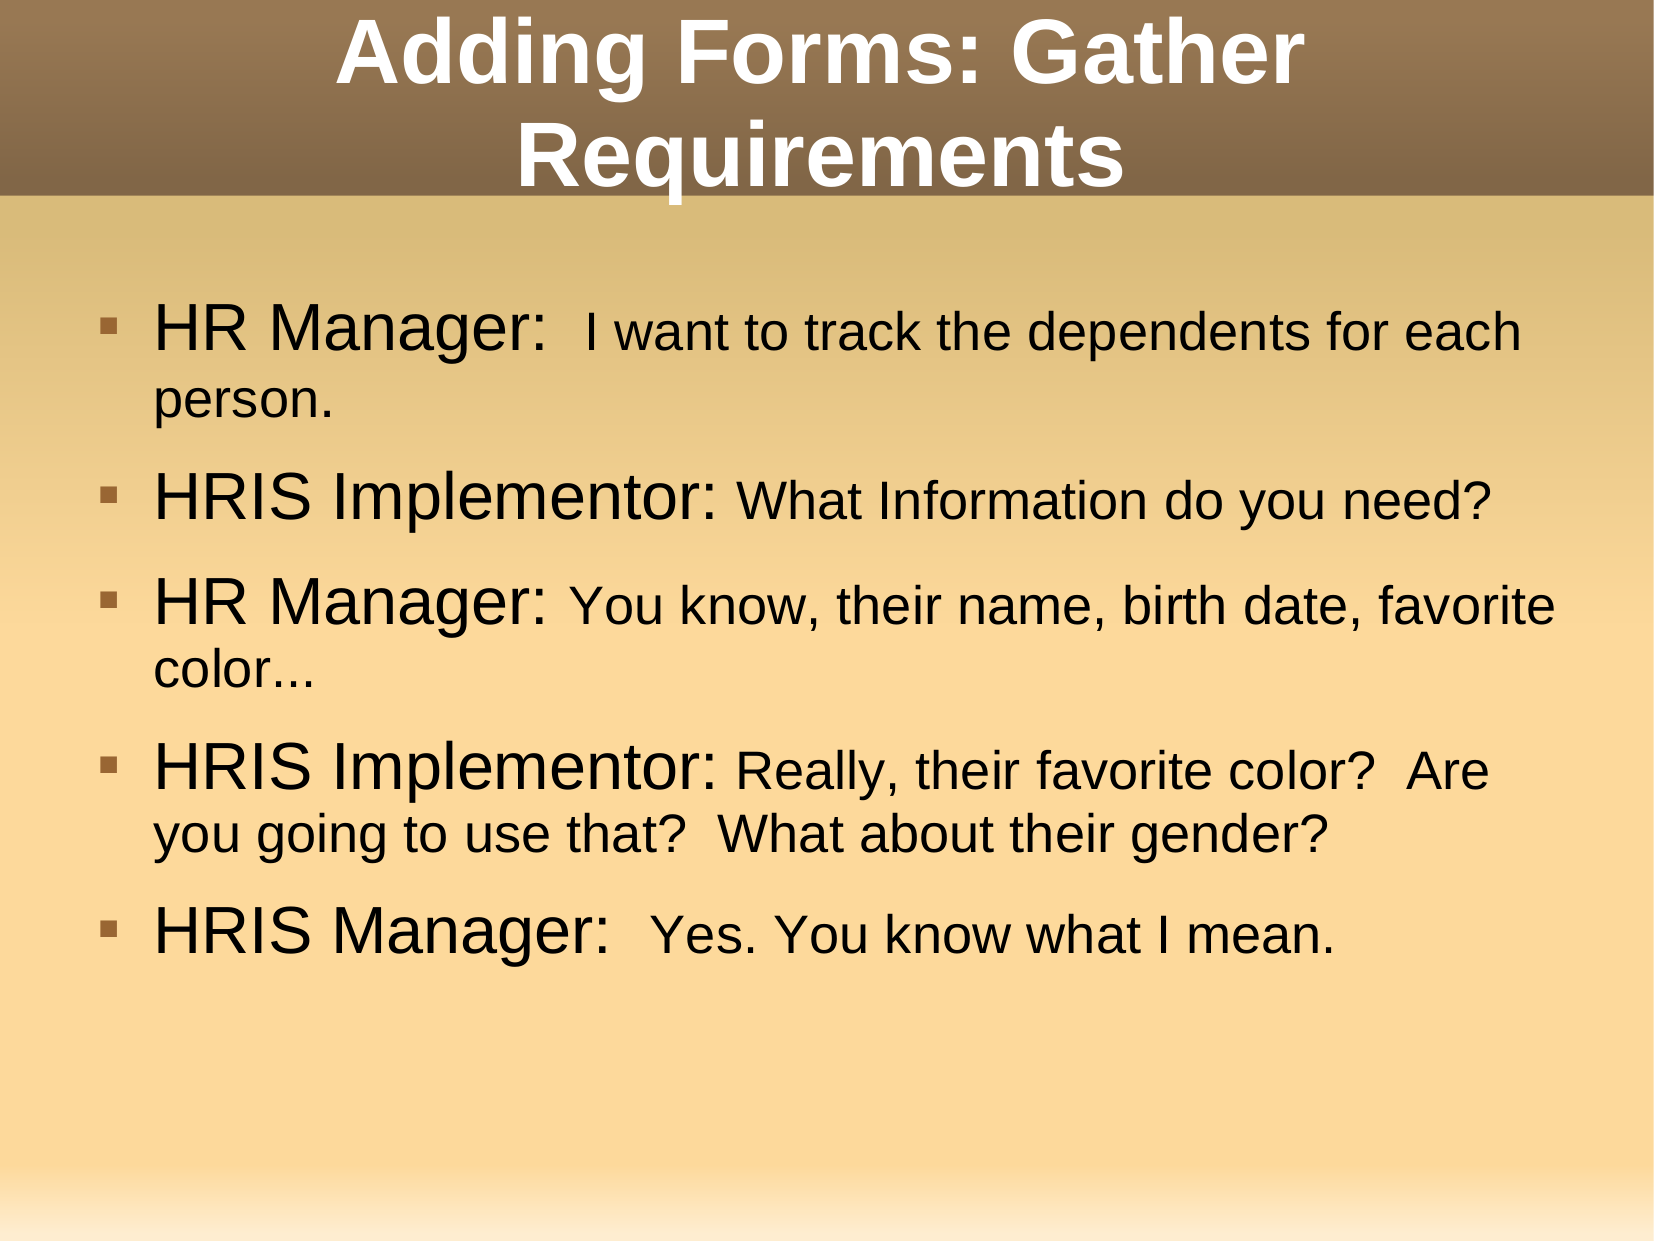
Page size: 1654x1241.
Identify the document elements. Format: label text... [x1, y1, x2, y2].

list HR Manager: I want to track the dependents for each person. HRIS Implementor: What Information do you need? HR Manager: You know, their name, birth date, favorite color... HRIS Implementor: Really, their favorite color? Are you going to use that? What about their gender? HRIS Manager: Yes. You know what I mean. [82, 290, 1571, 1094]
title Adding Forms: Gather Requirements [76, 1, 1565, 207]
picture [0, 0, 1654, 1241]
